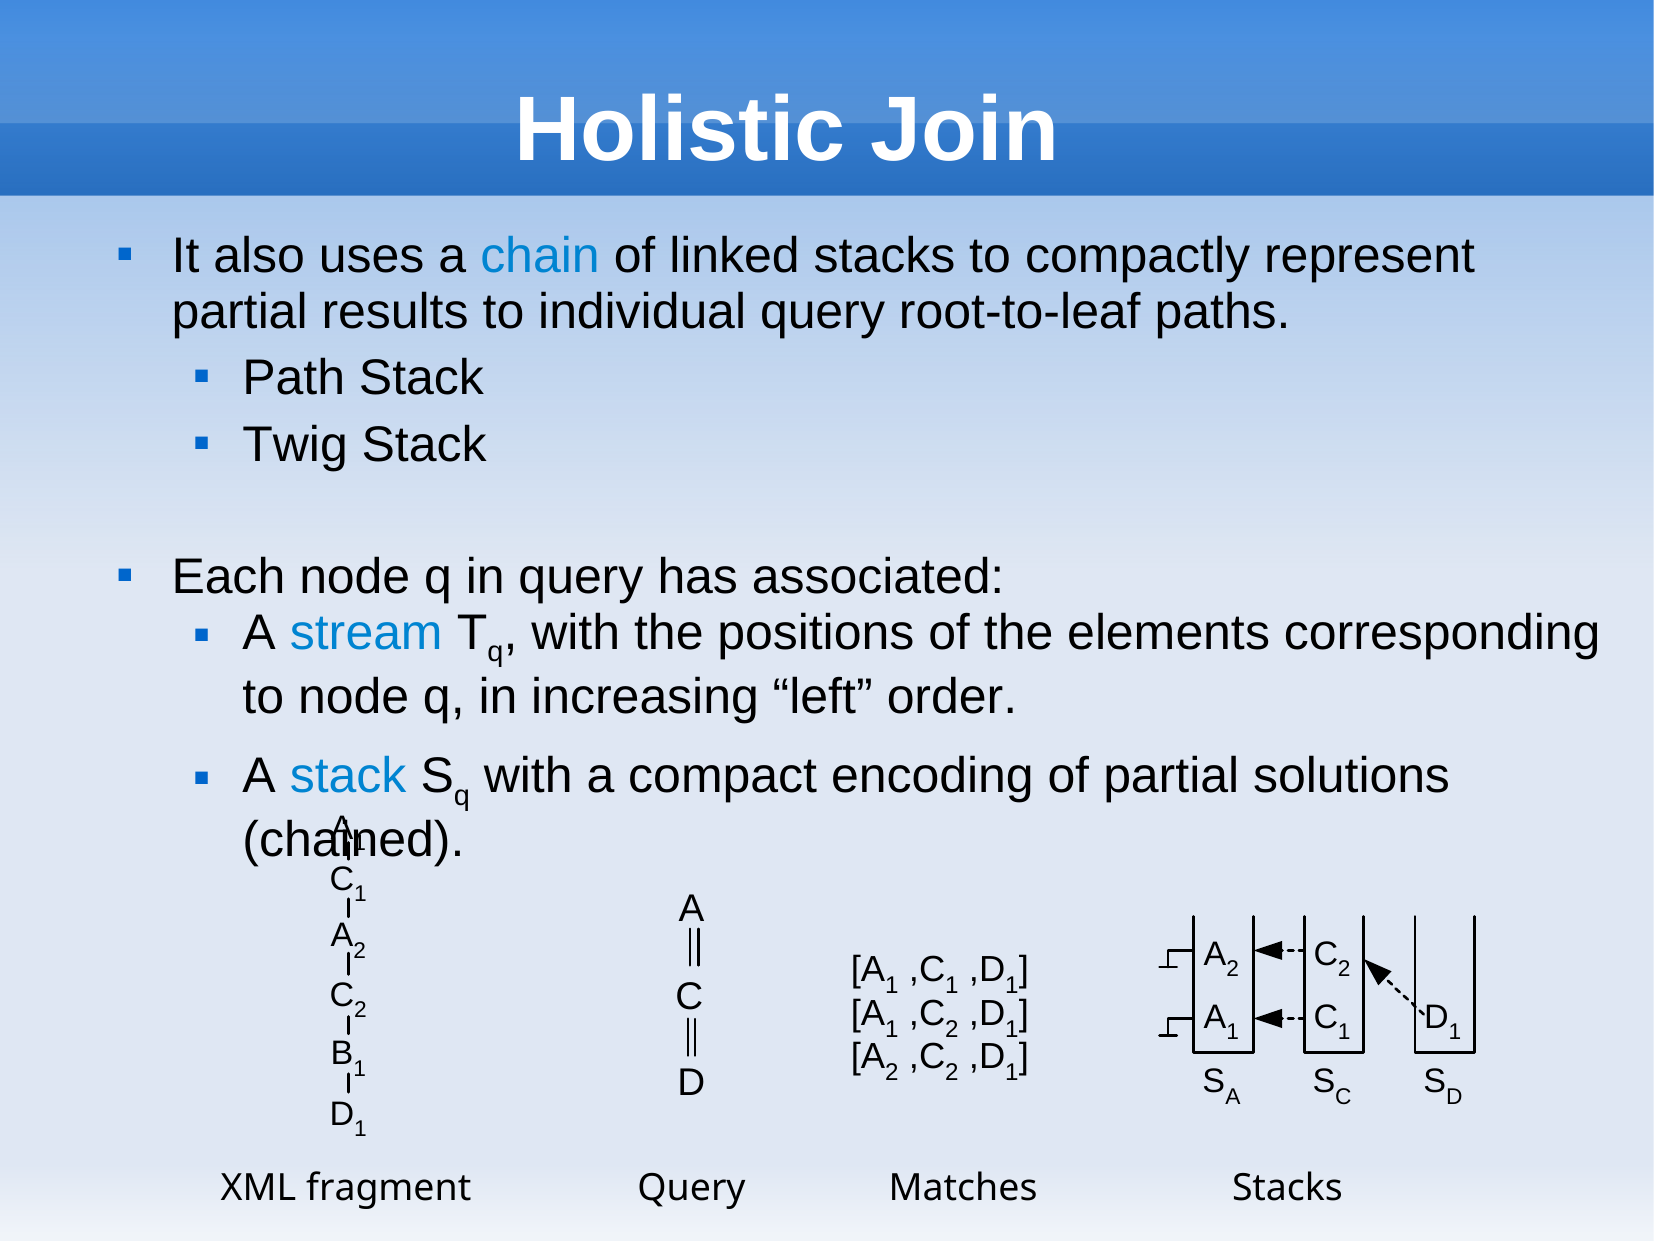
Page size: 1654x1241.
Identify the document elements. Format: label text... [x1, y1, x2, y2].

chart [827, 909, 1066, 1119]
chart [290, 784, 407, 1152]
chart [640, 872, 741, 1123]
text_box XML fragment Query Matches Stacks [205, 1152, 1359, 1219]
picture [0, 0, 1654, 1241]
title Holistic Join [187, 0, 1388, 188]
list It also uses a chain of linked stacks to compactly represent partial results to individual query root-to-leaf paths. Path Stack Twig Stack Each node q in query has associated: A stream Tq, with the positions of the elements corresponding to node q, in increasing “left” order. A stack Sq with a compact encoding of partial solutions (chained). [86, 219, 1624, 895]
chart [1152, 909, 1503, 1128]
